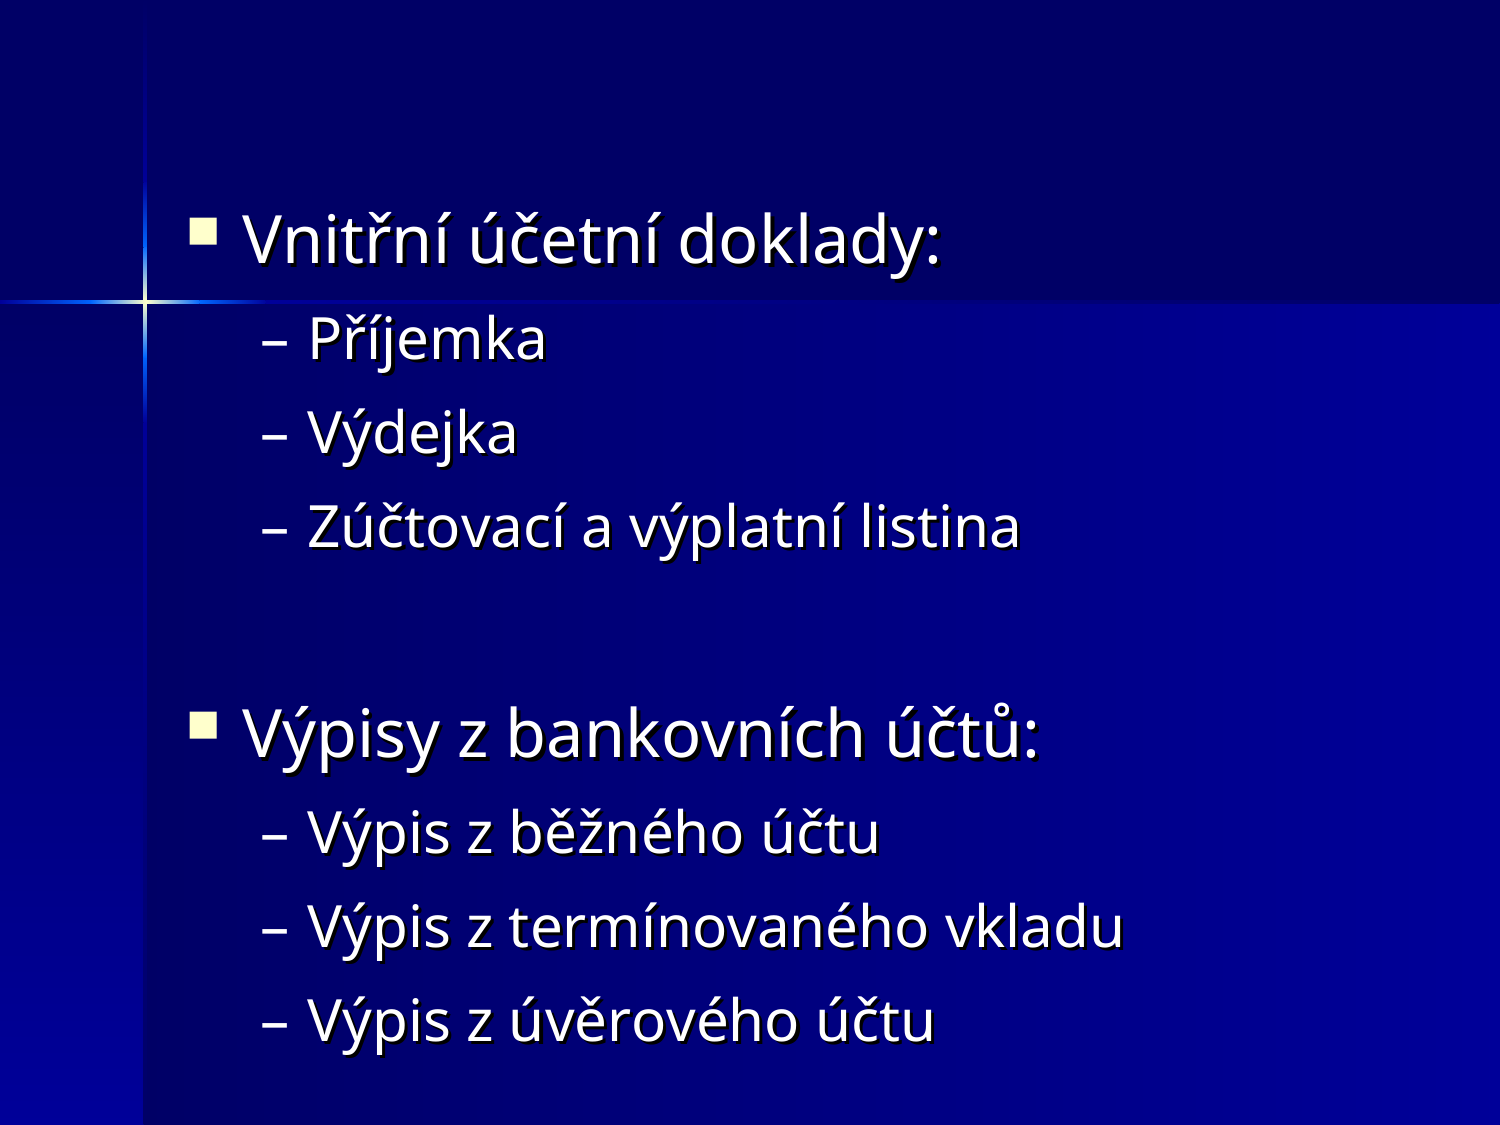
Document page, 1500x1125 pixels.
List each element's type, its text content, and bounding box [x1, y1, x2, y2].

list Vnitřní účetní doklady: Příjemka Výdejka Zúčtovací a výplatní listina Výpisy z bankovních účtů: Výpis z běžného účtu Výpis z termínovaného vkladu Výpis z úvěrového účtu [171, 184, 1409, 1125]
